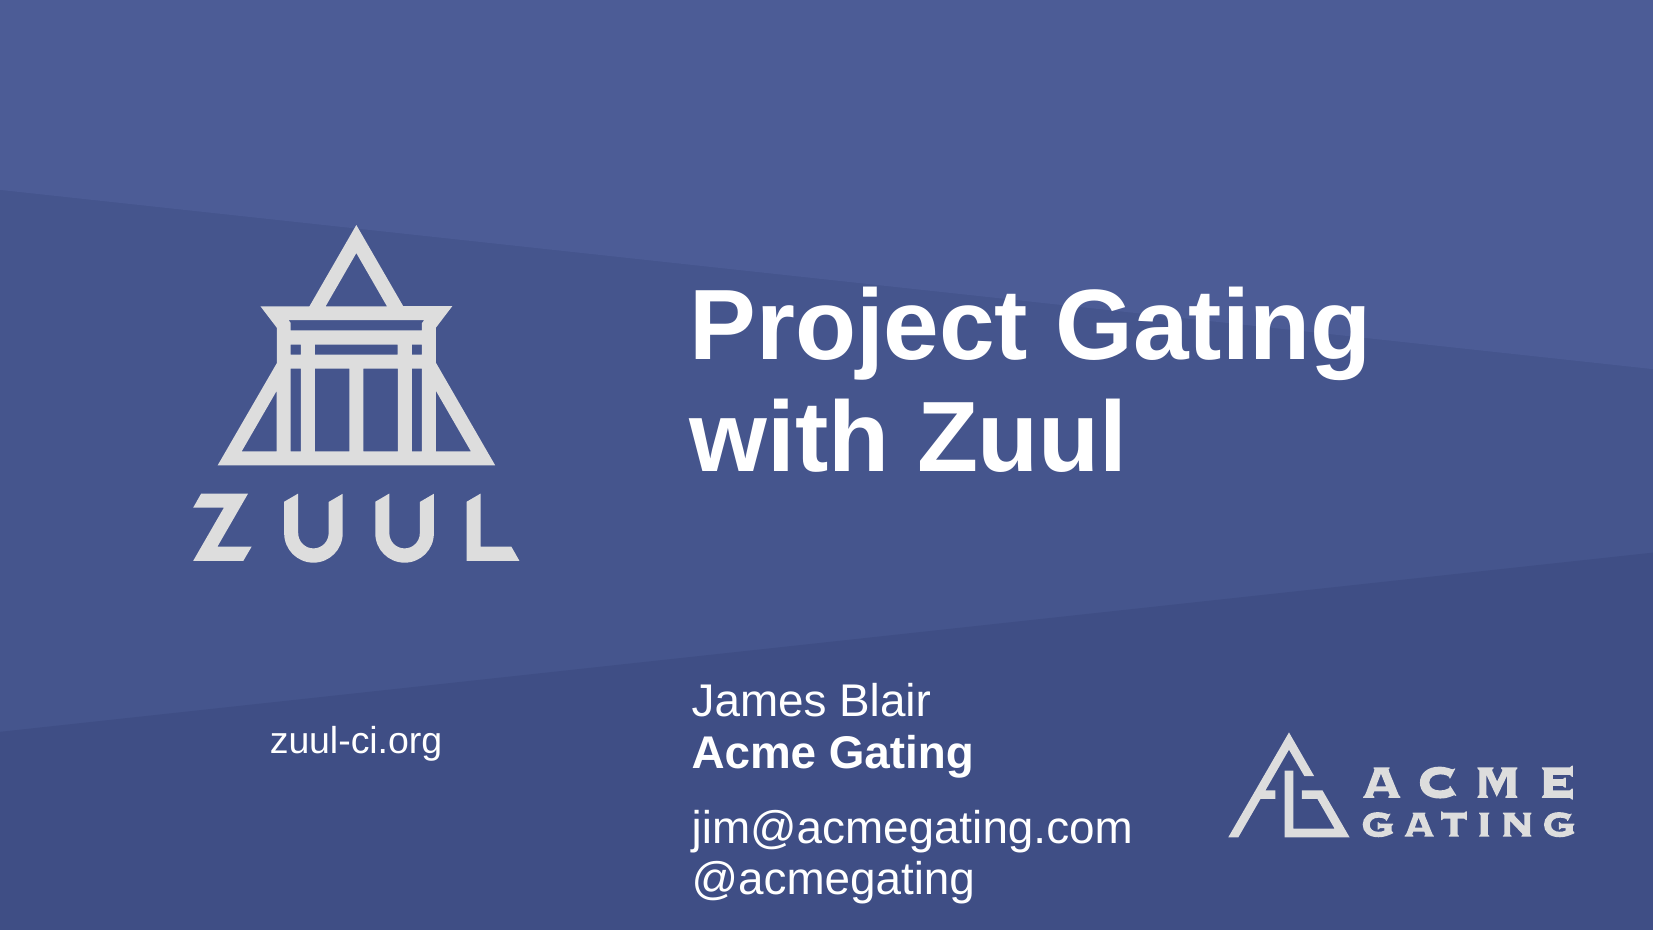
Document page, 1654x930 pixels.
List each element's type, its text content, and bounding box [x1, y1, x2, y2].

text_box zuul-ci.org [224, 712, 488, 770]
picture [0, 0, 1653, 930]
text_box James Blair Acme Gating jim@acmegating.com @acmegating [676, 668, 1202, 912]
text_box Project Gating with Zuul [675, 150, 1576, 612]
